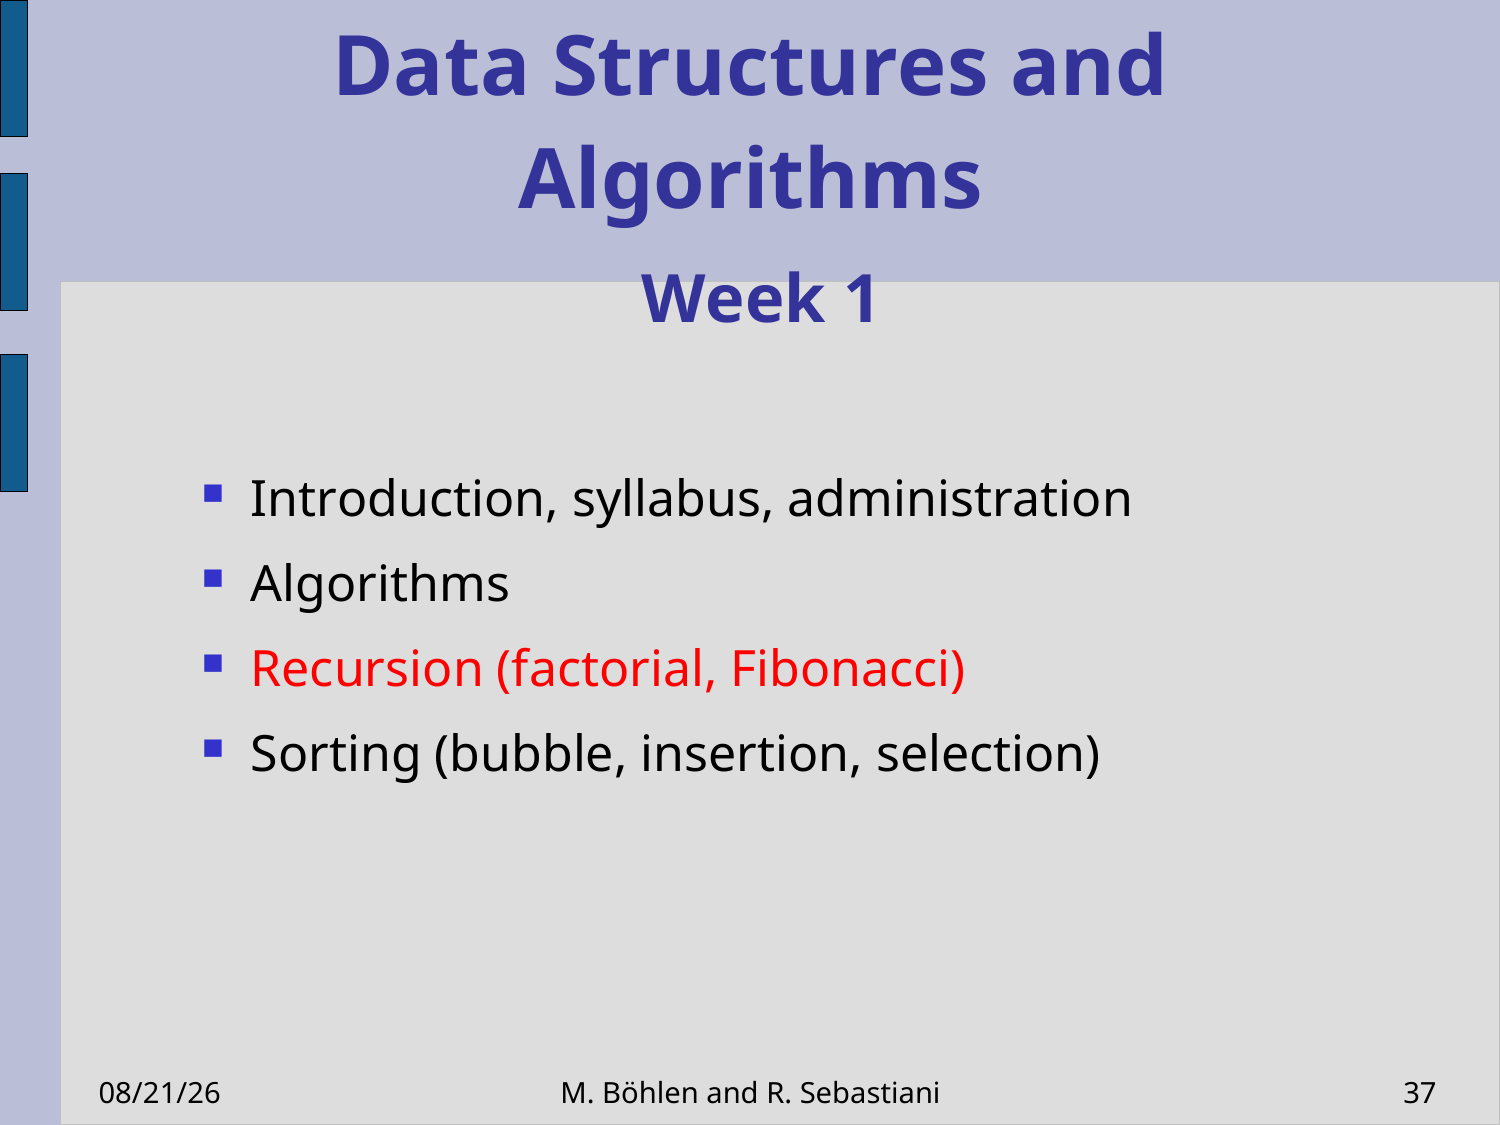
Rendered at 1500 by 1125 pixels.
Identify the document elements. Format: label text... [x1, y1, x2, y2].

title Data Structures and Algorithms Week 1 [110, 68, 1392, 285]
subtitle Introduction, syllabus, administration Algorithms Recursion (factorial, Fibonacci) Sorting (bubble, insertion, selection) [201, 312, 1374, 1022]
